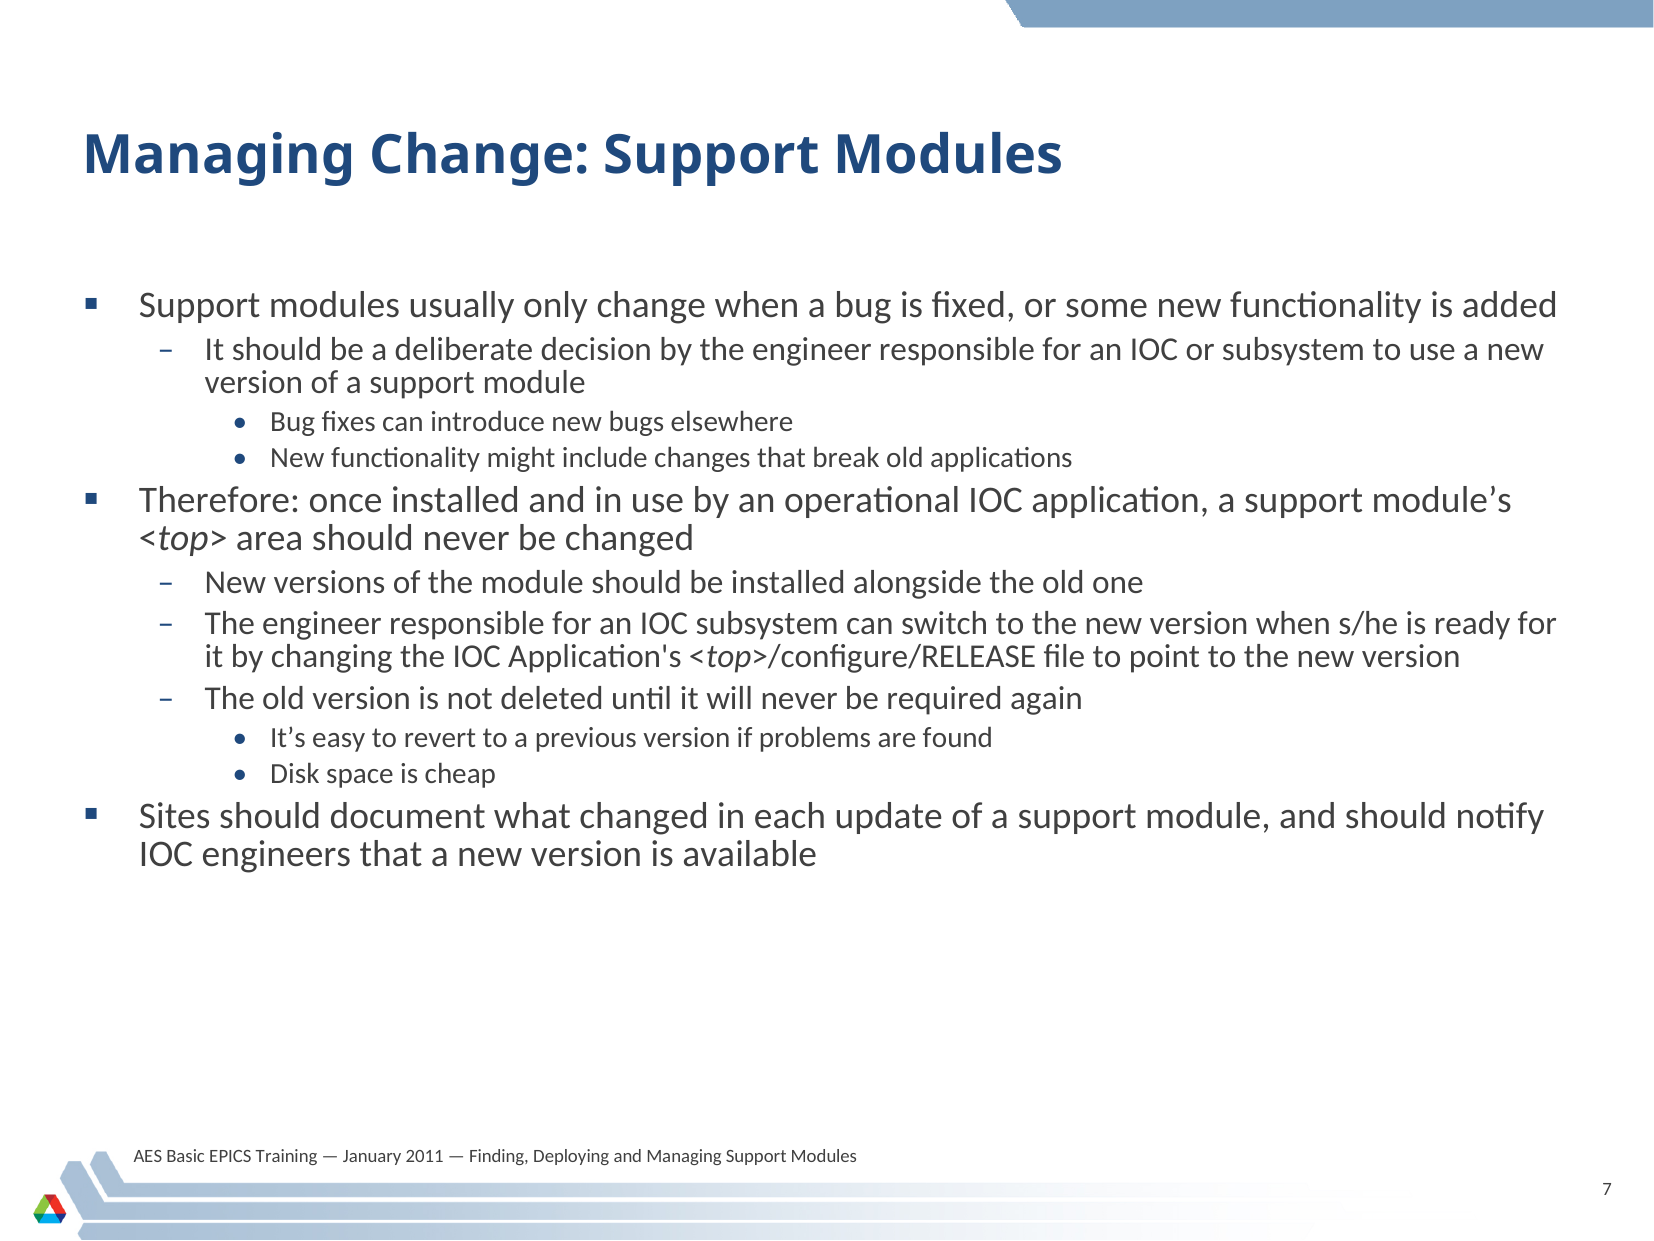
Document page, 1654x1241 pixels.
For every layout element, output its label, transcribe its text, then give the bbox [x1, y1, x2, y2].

list Support modules usually only change when a bug is fixed, or some new functionality is added It should be a deliberate decision by the engineer responsible for an IOC or subsystem to use a new version of a support module Bug fixes can introduce new bugs elsewhere New functionality might include changes that break old applications Therefore: once installed and in use by an operational IOC application, a support module’s <top> area should never be changed New versions of the module should be installed alongside the old one The engineer responsible for an IOC subsystem can switch to the new version when s/he is ready for it by changing the IOC Application's <top>/configure/RELEASE file to point to the new version The old version is not deleted until it will never be required again It’s easy to revert to a previous version if problems are found Disk space is cheap Sites should document what changed in each update of a support module, and should notify IOC engineers that a new version is available [82, 289, 1571, 1039]
title Managing Change: Support Modules [82, 49, 1571, 257]
picture [0, 0, 1654, 29]
picture [0, 1143, 1654, 1240]
